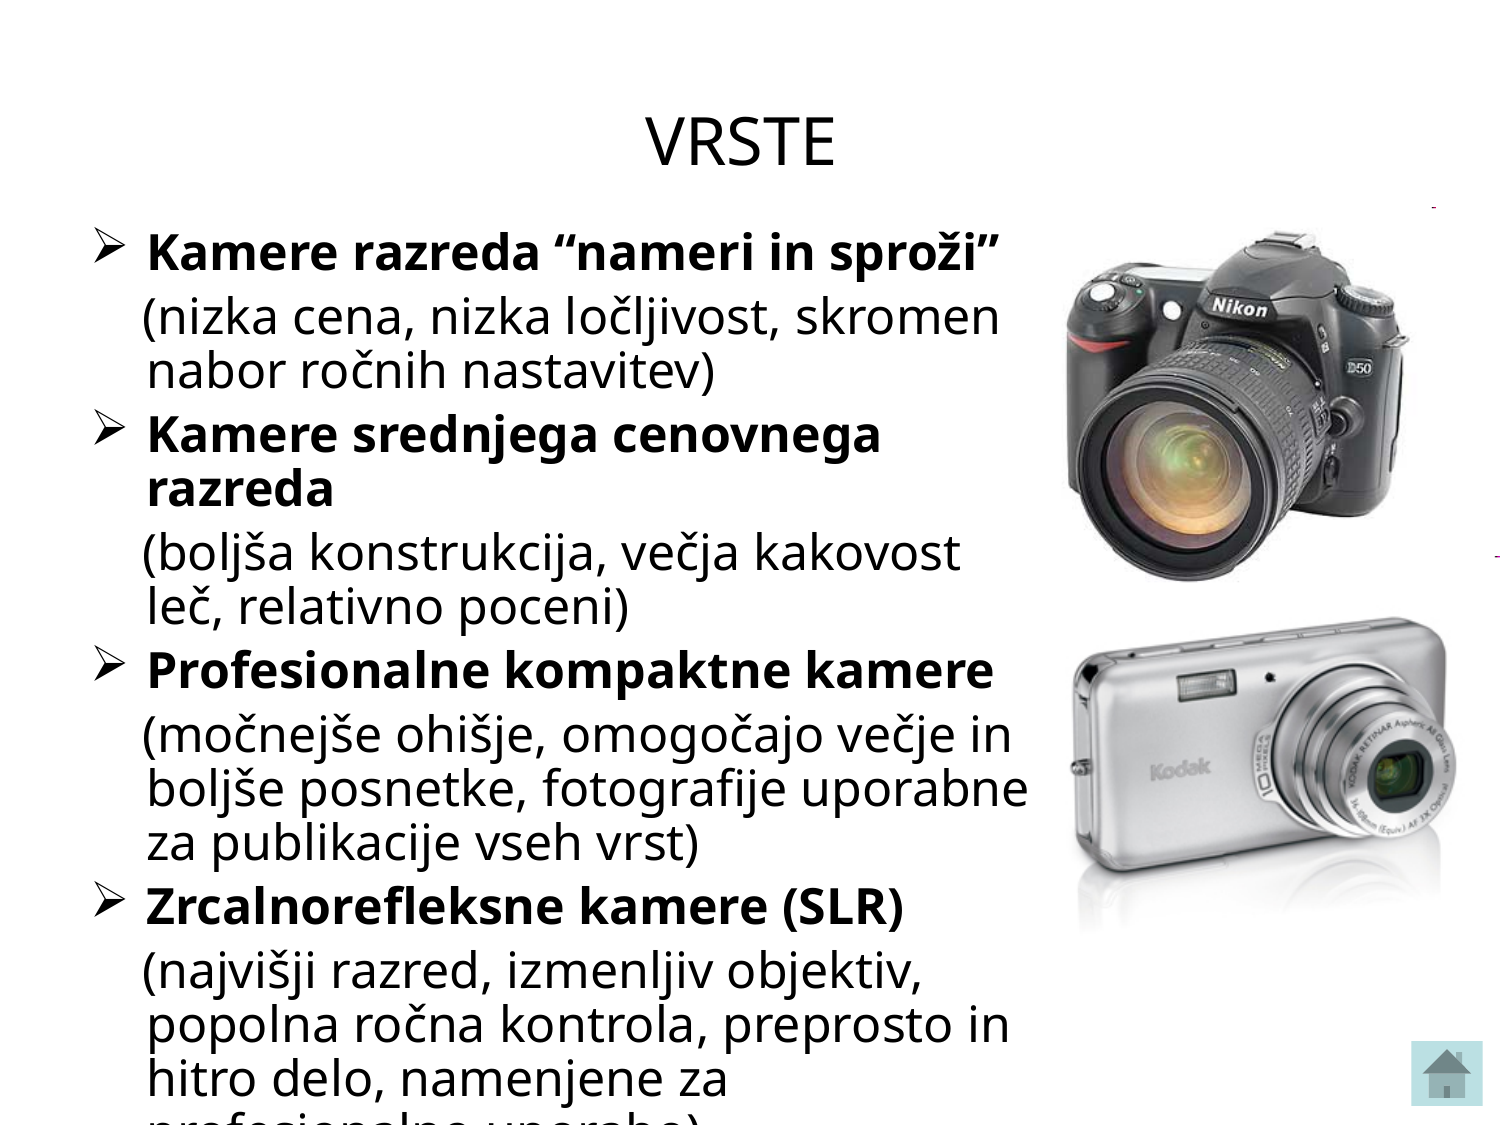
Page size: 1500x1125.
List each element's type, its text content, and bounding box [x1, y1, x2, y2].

list Kamere razreda “nameri in sproži” (nizka cena, nizka ločljivost, skromen nabor ročnih nastavitev) Kamere srednjega cenovnega razreda (boljša konstrukcija, večja kakovost leč, relativno poceni) Profesionalne kompaktne kamere (močnejše ohišje, omogočajo večje in boljše posnetke, fotografije uporabne za publikacije vseh vrst) Zrcalnorefleksne kamere (SLR) (najvišji razred, izmenljiv objektiv, popolna ročna kontrola, preprosto in hitro delo, namenjene za profesionalno uporabo) [75, 220, 1069, 1005]
title VRSTE [75, 45, 1425, 220]
picture [1033, 207, 1500, 1024]
text_box [1411, 1041, 1483, 1106]
